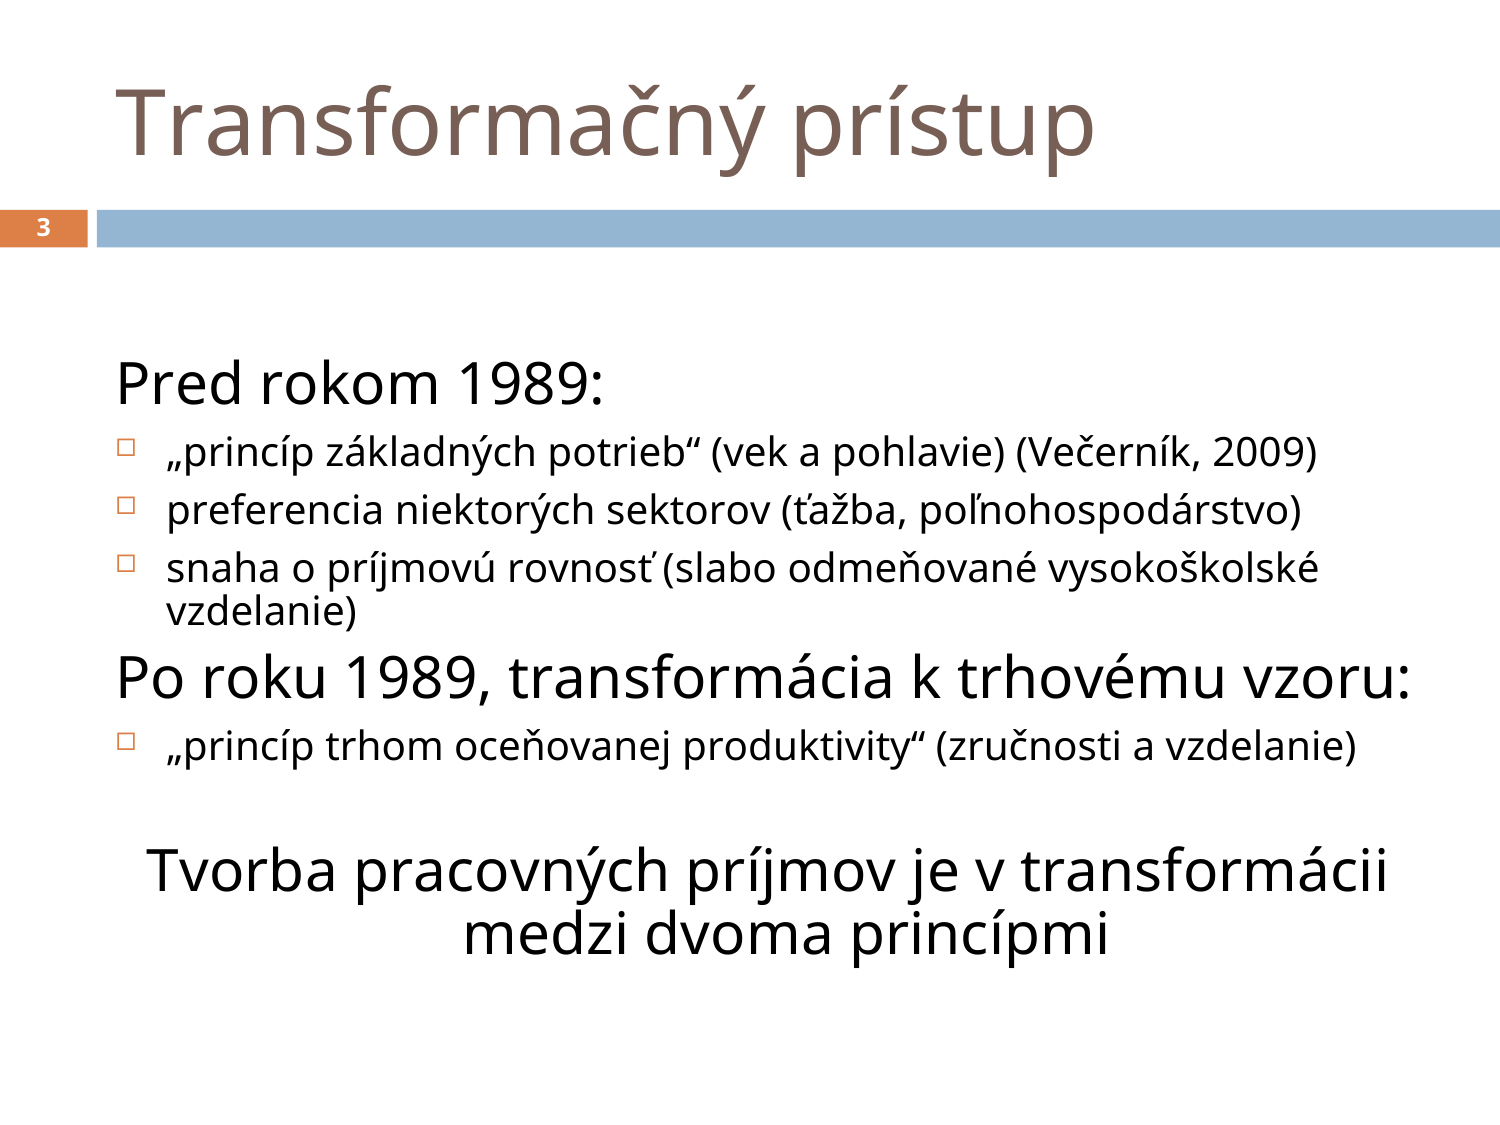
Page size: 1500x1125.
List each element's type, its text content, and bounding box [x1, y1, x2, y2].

title Transformačný prístup [100, 37, 1438, 201]
list Pred rokom 1989: „princíp základných potrieb“ (vek a pohlavie) (Večerník, 2009) preferencia niektorých sektorov (ťažba, poľnohospodárstvo) snaha o príjmovú rovnosť (slabo odmeňované vysokoškolské vzdelanie) Po roku 1989, transformácia k trhovému vzoru: „princíp trhom oceňovanej produktivity“ (zručnosti a vzdelanie) Tvorba pracovných príjmov je v transformácii medzi dvoma princípmi [100, 262, 1438, 1000]
text_box <number> [0, 208, 88, 249]
